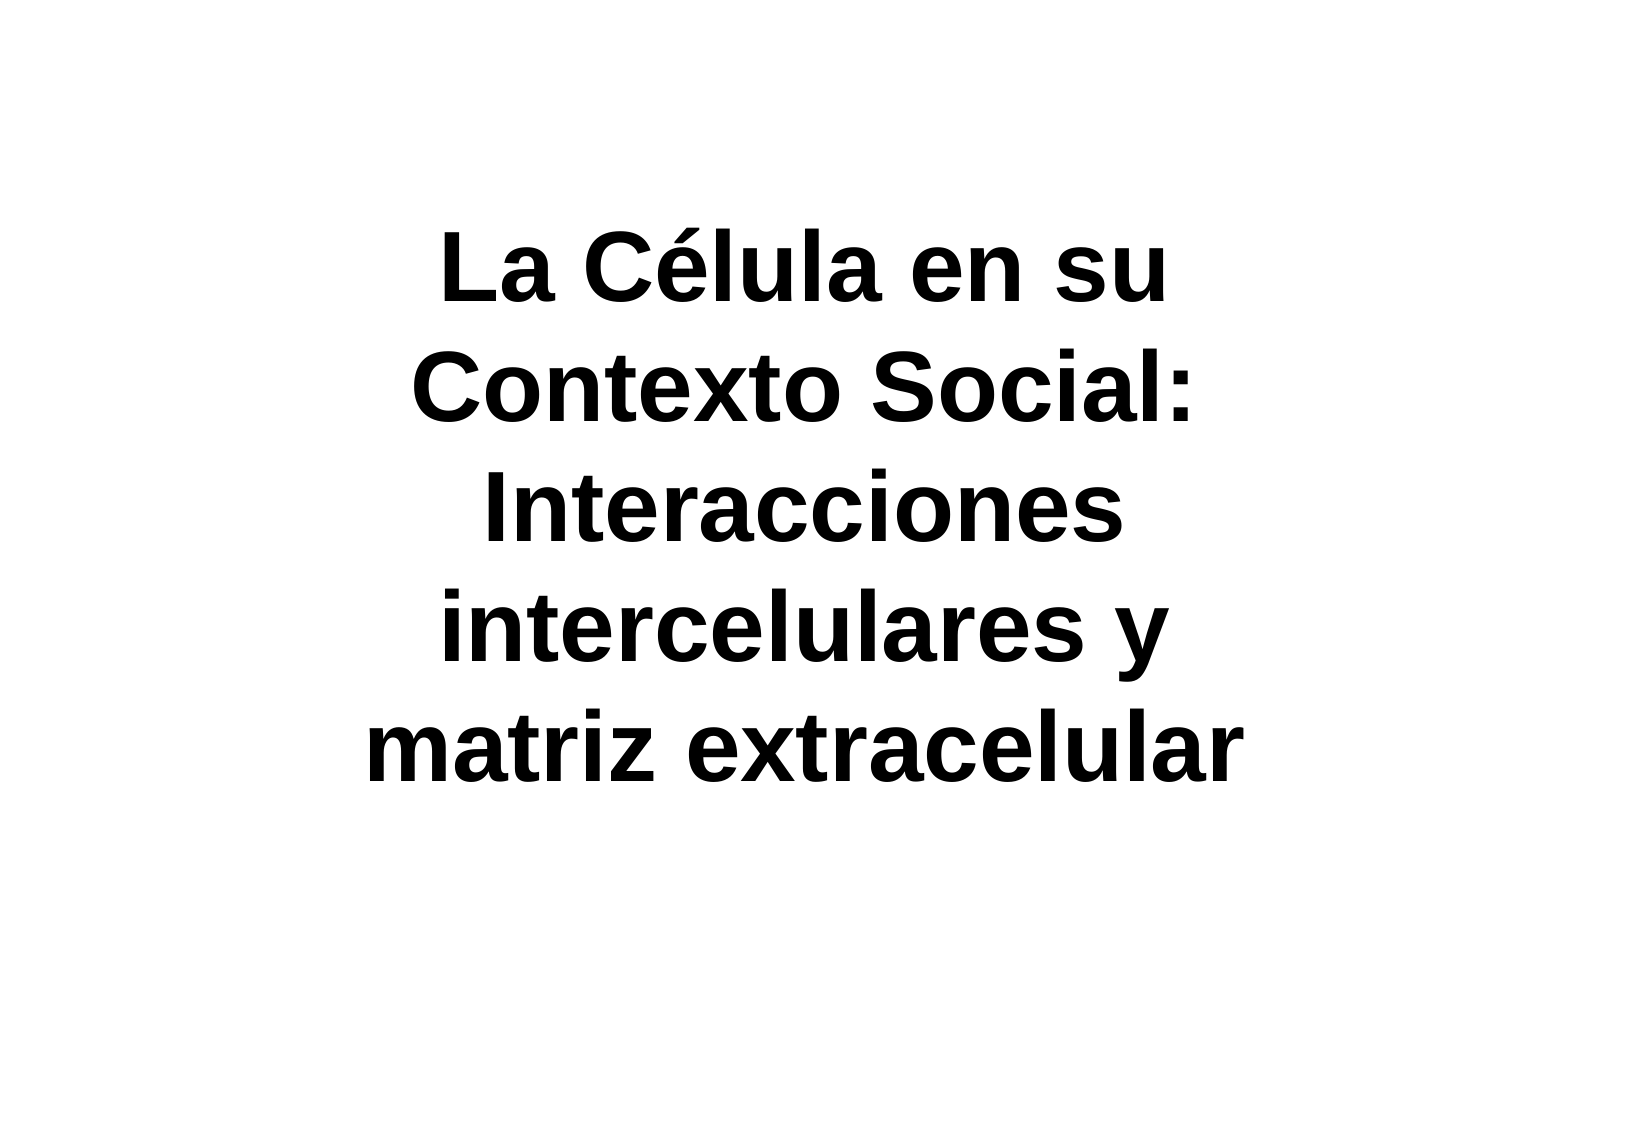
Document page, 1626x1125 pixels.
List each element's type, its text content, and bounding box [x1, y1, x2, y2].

text_box La Célula en su Contexto Social: Interacciones intercelulares y matriz extracelular [309, 193, 1300, 809]
